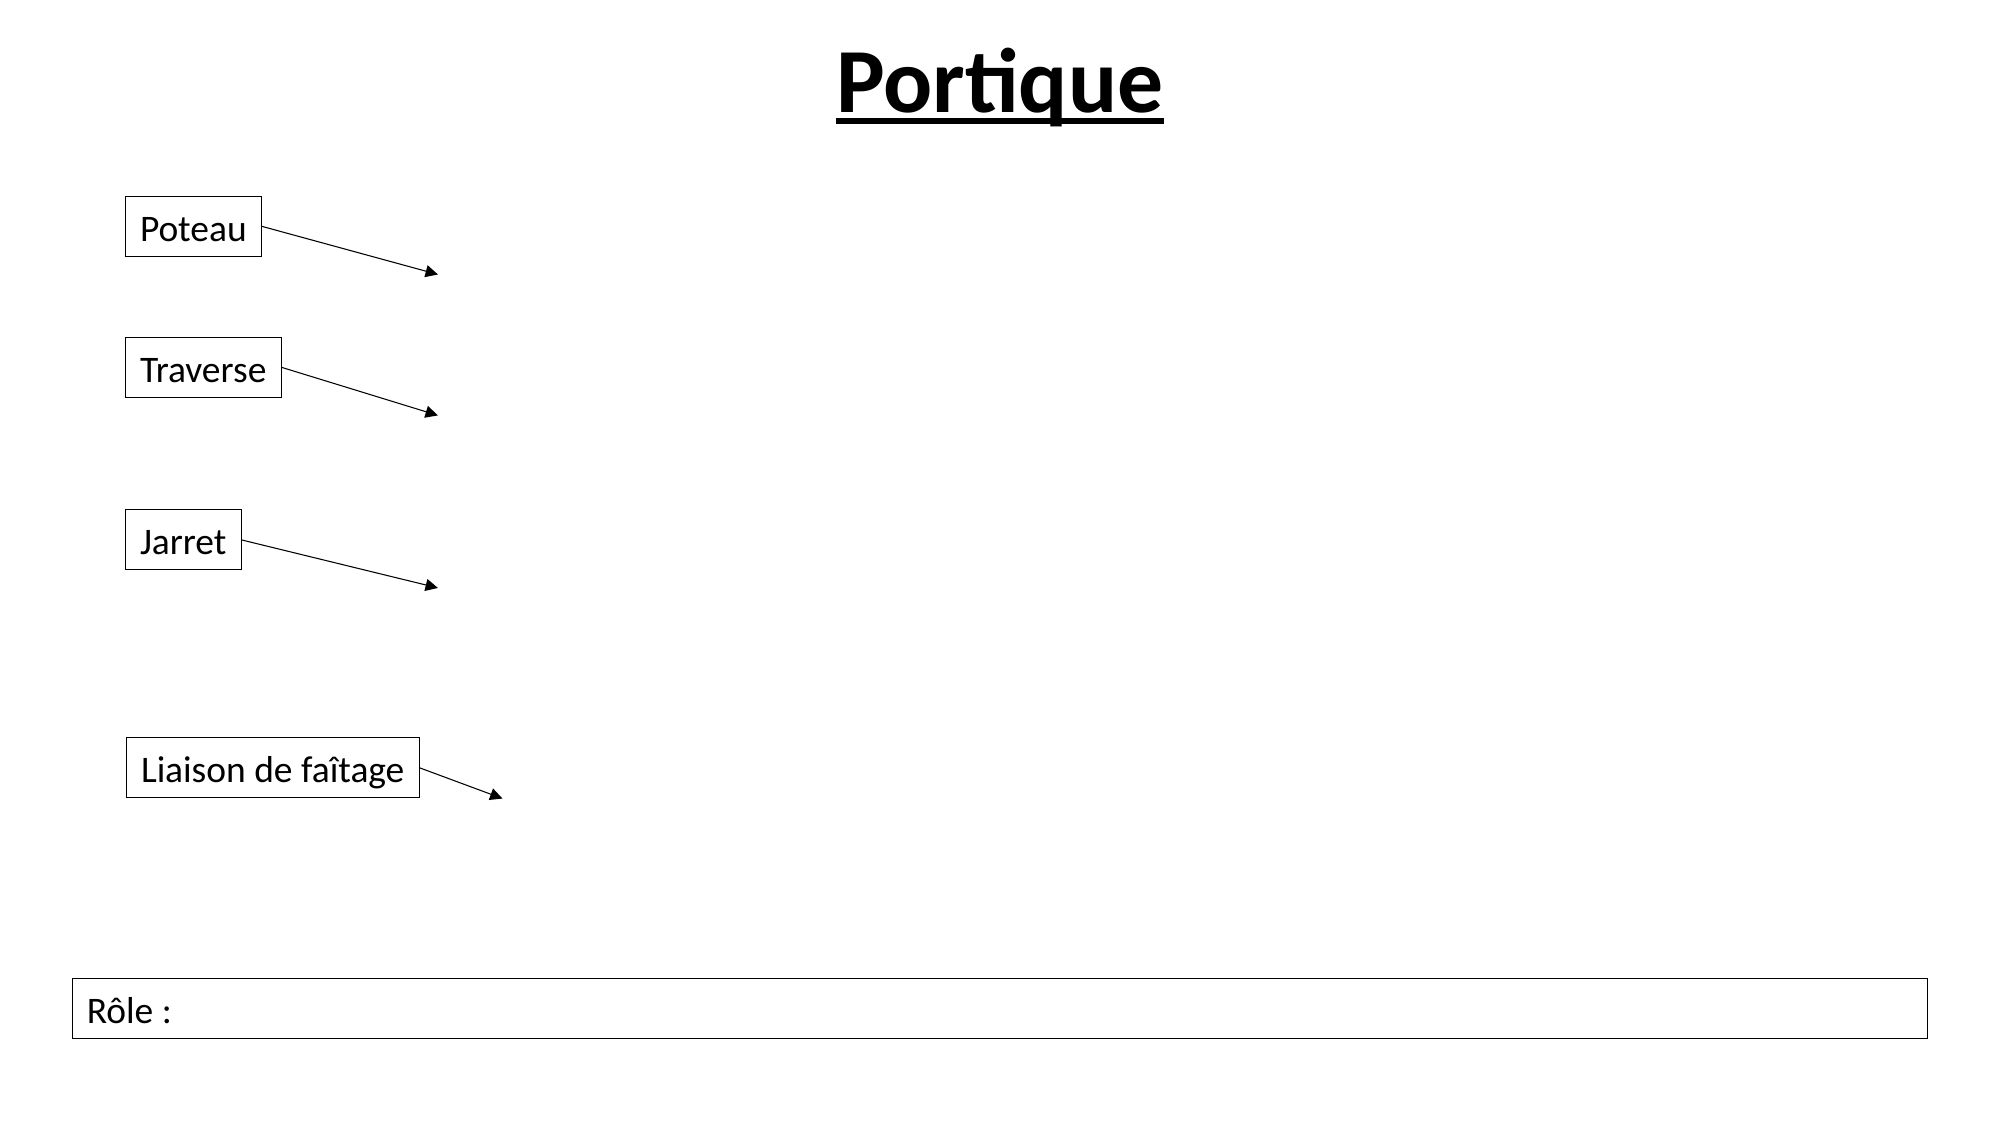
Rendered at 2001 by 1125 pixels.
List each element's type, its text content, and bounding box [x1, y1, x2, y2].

text_box Traverse [125, 337, 282, 398]
text_box Poteau [125, 196, 262, 257]
text_box Rôle : [72, 978, 1928, 1039]
text_box Jarret [125, 509, 242, 570]
text_box Liaison de faîtage [126, 737, 420, 798]
text_box Portique [821, 13, 1179, 139]
